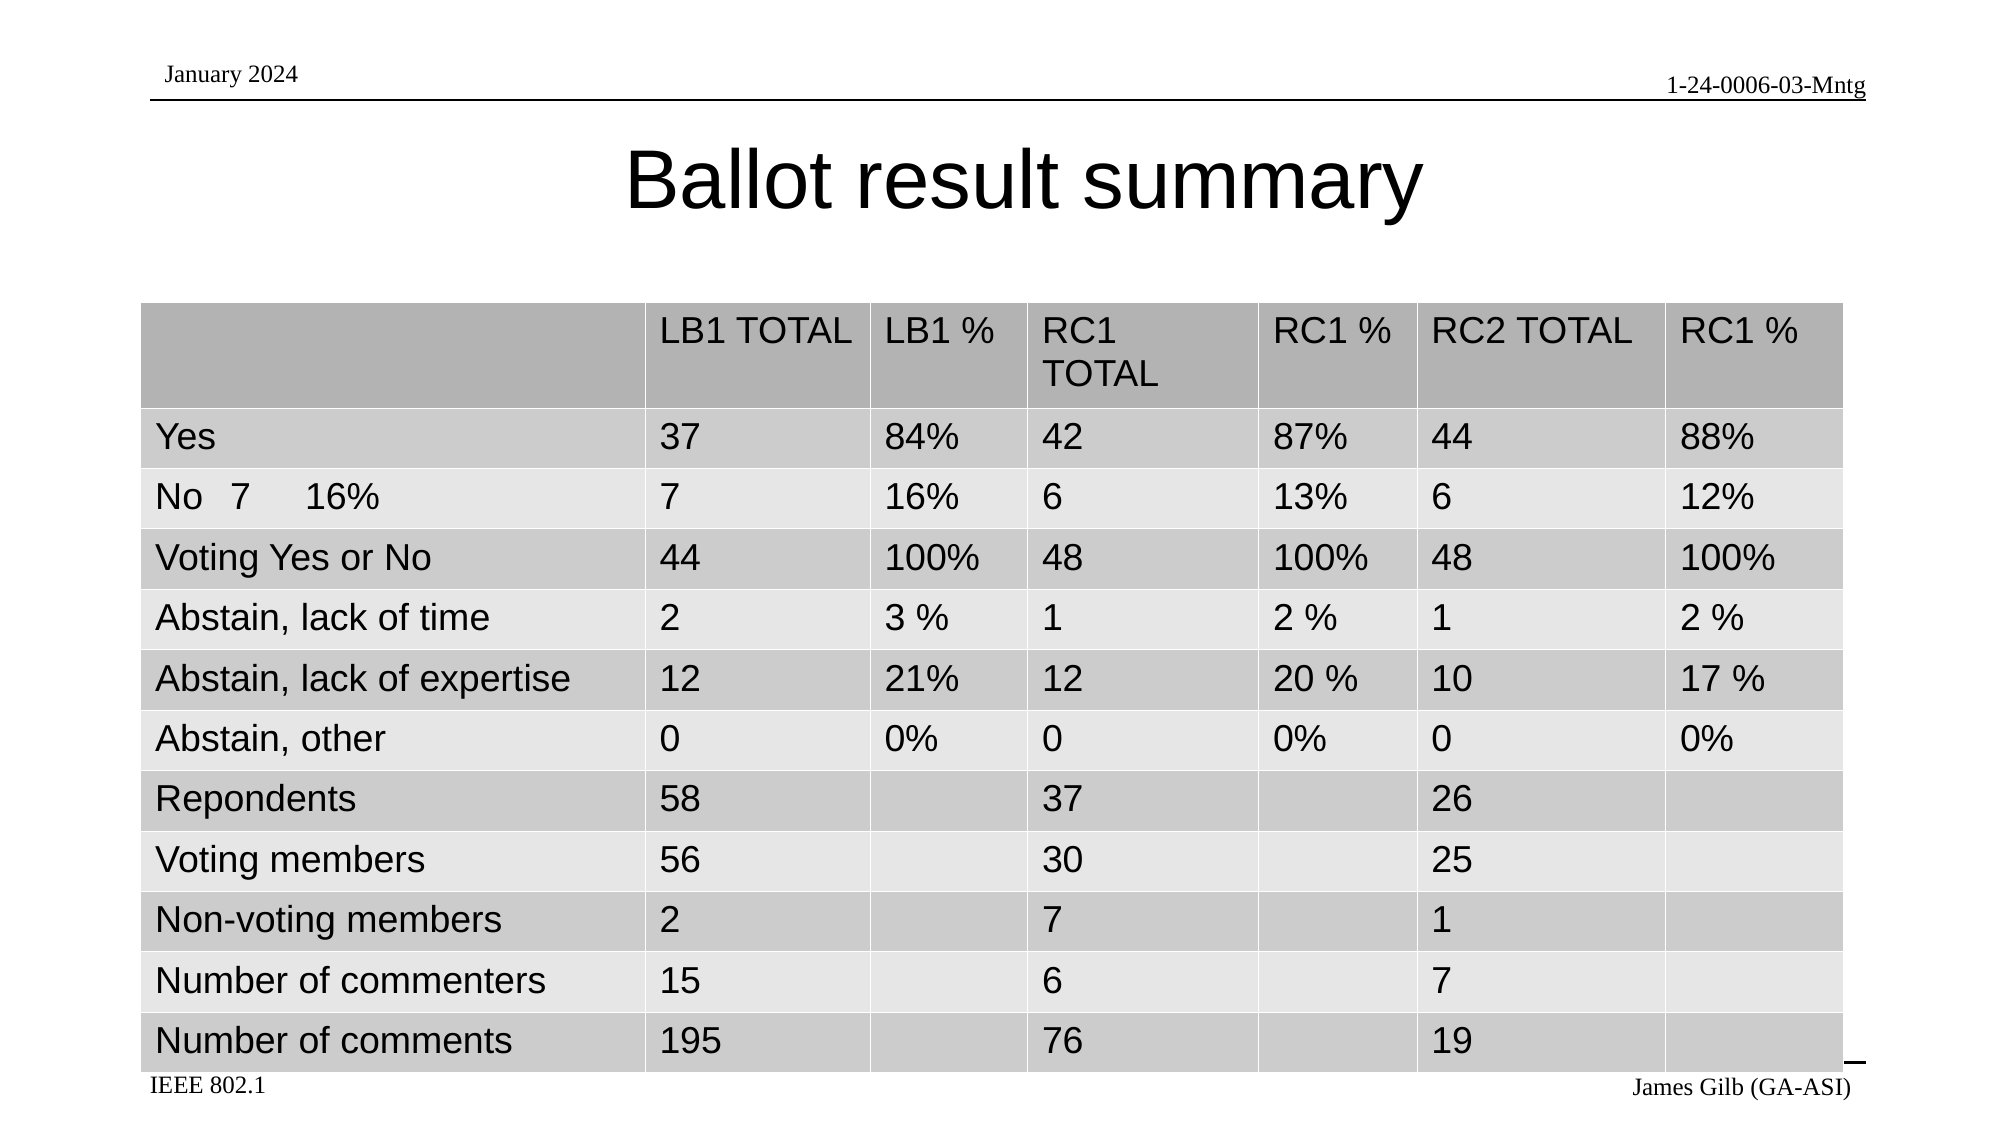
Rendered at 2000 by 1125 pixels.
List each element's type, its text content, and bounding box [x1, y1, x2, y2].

table_cell Abstain, other [141, 711, 645, 770]
table_cell Voting members [141, 832, 645, 891]
table_cell 6 [1028, 952, 1258, 1012]
table_cell 21% [871, 650, 1027, 710]
table_cell 15 [646, 952, 870, 1012]
table_header LB1 % [871, 303, 1027, 408]
table_cell [1259, 1013, 1417, 1072]
table_cell 0 [1418, 711, 1665, 770]
table_cell 12 [1028, 650, 1258, 710]
table_cell Number of commenters [141, 952, 645, 1012]
table_cell 1 [1418, 892, 1665, 951]
table_cell Yes [141, 409, 645, 468]
table_cell 84% [871, 409, 1027, 468]
table_cell 44 [1418, 409, 1665, 468]
table_header RC1 % [1666, 303, 1843, 408]
table_cell 10 [1418, 650, 1665, 710]
table_cell Abstain, lack of expertise [141, 650, 645, 710]
table_cell 12% [1666, 469, 1843, 528]
table_cell Voting Yes or No [141, 529, 645, 589]
table_header LB1 TOTAL [646, 303, 870, 408]
table_cell 2 [646, 590, 870, 649]
table_cell 0% [871, 711, 1027, 770]
table_cell 1 [1418, 590, 1665, 649]
table_cell [1259, 771, 1417, 831]
table_cell 42 [1028, 409, 1258, 468]
table_cell Abstain, lack of time [141, 590, 645, 649]
table_cell 6 [1418, 469, 1665, 528]
table_cell 37 [1028, 771, 1258, 831]
table_cell 1 [1028, 590, 1258, 649]
table_cell 195 [646, 1013, 870, 1072]
table_header [141, 303, 645, 408]
table_cell 87% [1259, 409, 1417, 468]
table_cell 2 [646, 892, 870, 951]
table_cell 7 [646, 469, 870, 528]
table_cell 20 % [1259, 650, 1417, 710]
table_cell [1666, 952, 1843, 1012]
table_cell [871, 952, 1027, 1012]
table_cell Non-voting members [141, 892, 645, 951]
table_cell 2 % [1666, 590, 1843, 649]
table_cell 76 [1028, 1013, 1258, 1072]
table_cell [1666, 771, 1843, 831]
table_cell 17 % [1666, 650, 1843, 710]
table_cell [1666, 832, 1843, 891]
table_cell 0% [1259, 711, 1417, 770]
table_cell 0% [1666, 711, 1843, 770]
table_cell [1259, 892, 1417, 951]
table_cell 19 [1418, 1013, 1665, 1072]
table_cell 30 [1028, 832, 1258, 891]
table_cell 2 % [1259, 590, 1417, 649]
table_cell 13% [1259, 469, 1417, 528]
table_cell [1259, 952, 1417, 1012]
table_cell [1666, 892, 1843, 951]
table_cell 7 [1418, 952, 1665, 1012]
table_cell 56 [646, 832, 870, 891]
table_cell 12 [646, 650, 870, 710]
table_cell [871, 771, 1027, 831]
table_cell Repondents [141, 771, 645, 831]
table_cell [871, 1013, 1027, 1072]
table_cell [1259, 832, 1417, 891]
table_header RC2 TOTAL [1418, 303, 1665, 408]
table_cell No 7 16% [141, 469, 645, 528]
title Ballot result summary [149, 112, 1900, 238]
table_cell 0 [646, 711, 870, 770]
table_cell [871, 892, 1027, 951]
table_cell 100% [1259, 529, 1417, 589]
table_cell 37 [646, 409, 870, 468]
table_cell 16% [871, 469, 1027, 528]
table_cell 3 % [871, 590, 1027, 649]
table_cell 48 [1418, 529, 1665, 589]
table_header RC1 TOTAL [1028, 303, 1258, 408]
table_cell 58 [646, 771, 870, 831]
table_cell 26 [1418, 771, 1665, 831]
table_cell Number of comments [141, 1013, 645, 1072]
table_cell [1666, 1013, 1843, 1072]
table_cell 48 [1028, 529, 1258, 589]
table_cell 44 [646, 529, 870, 589]
table_cell 25 [1418, 832, 1665, 891]
table_cell 88% [1666, 409, 1843, 468]
table_cell 6 [1028, 469, 1258, 528]
table_cell 100% [871, 529, 1027, 589]
table_cell 100% [1666, 529, 1843, 589]
table_cell 7 [1028, 892, 1258, 951]
table_cell [871, 832, 1027, 891]
table_header RC1 % [1259, 303, 1417, 408]
table_cell 0 [1028, 711, 1258, 770]
